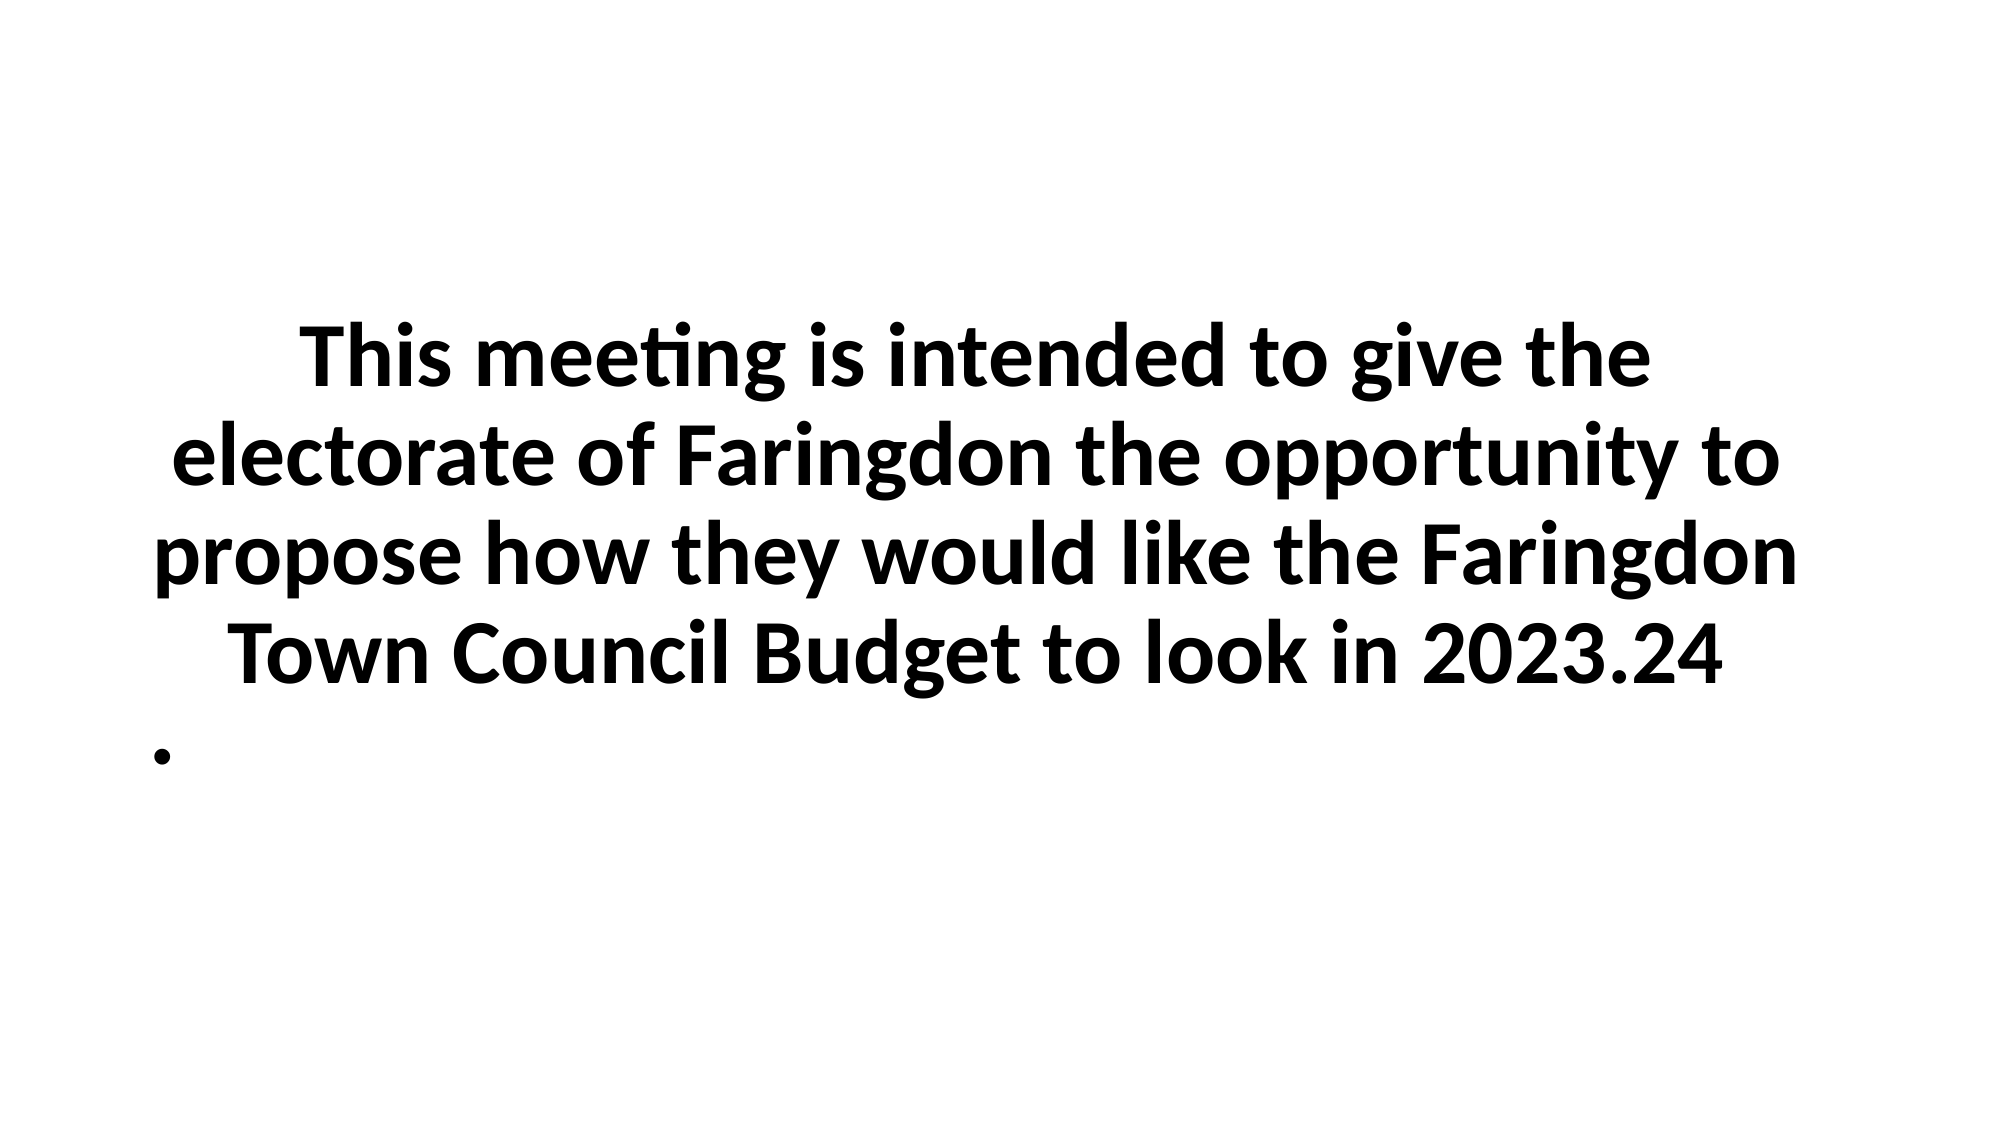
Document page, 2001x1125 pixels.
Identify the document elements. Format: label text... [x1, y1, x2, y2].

list This meeting is intended to give the electorate of Faringdon the opportunity to propose how they would like the Faringdon Town Council Budget to look in 2023.24 [137, 299, 1863, 1014]
